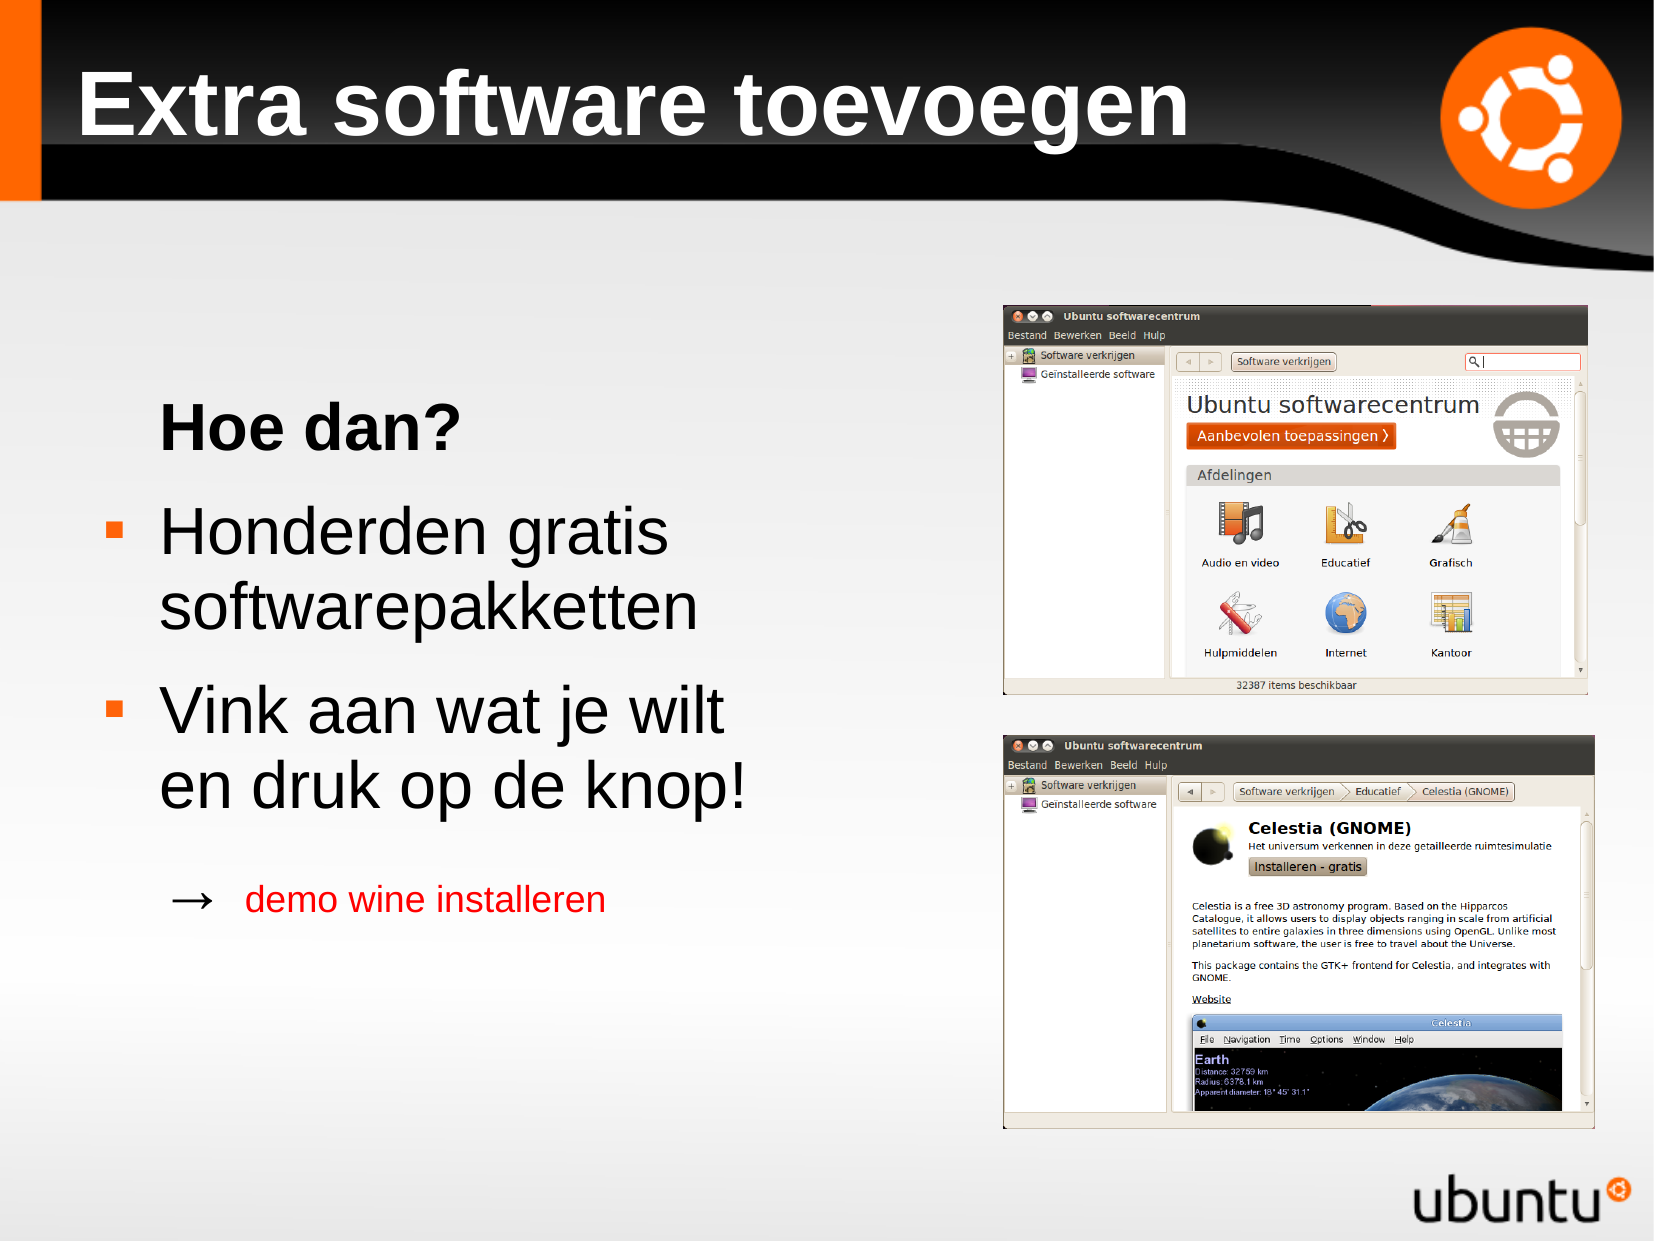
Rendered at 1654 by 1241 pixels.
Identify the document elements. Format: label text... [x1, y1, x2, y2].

list Hoe dan? Honderden gratis softwarepakketten Vink aan wat je wilt en druk op de knop! → demo wine installeren [88, 389, 768, 1152]
title Extra software toevoegen [76, 0, 1565, 208]
picture [0, 0, 1654, 1241]
